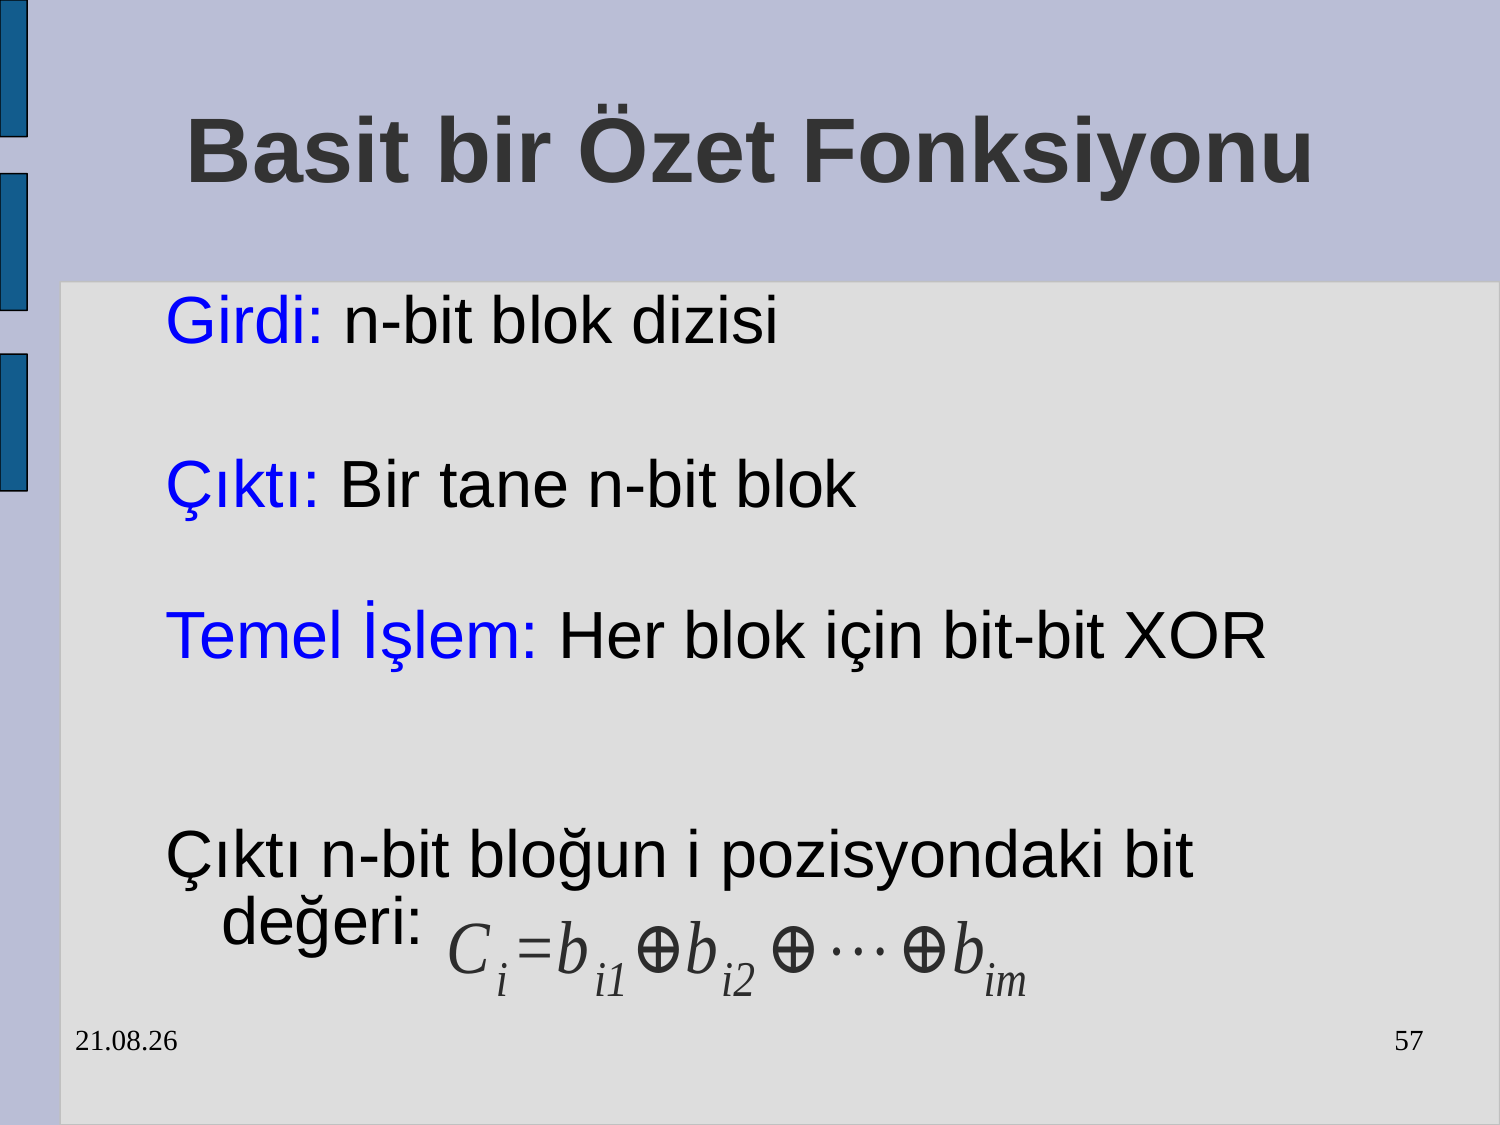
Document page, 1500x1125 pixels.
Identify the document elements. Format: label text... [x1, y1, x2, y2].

list Girdi: n-bit blok dizisi Çıktı: Bir tane n-bit blok Temel İşlem: Her blok için bit-bit XOR Çıktı n-bit bloğun i pozisyondaki bit değeri: [150, 271, 1426, 1042]
chart [430, 907, 1052, 1008]
title Basit bir Özet Fonksiyonu [112, 85, 1391, 211]
